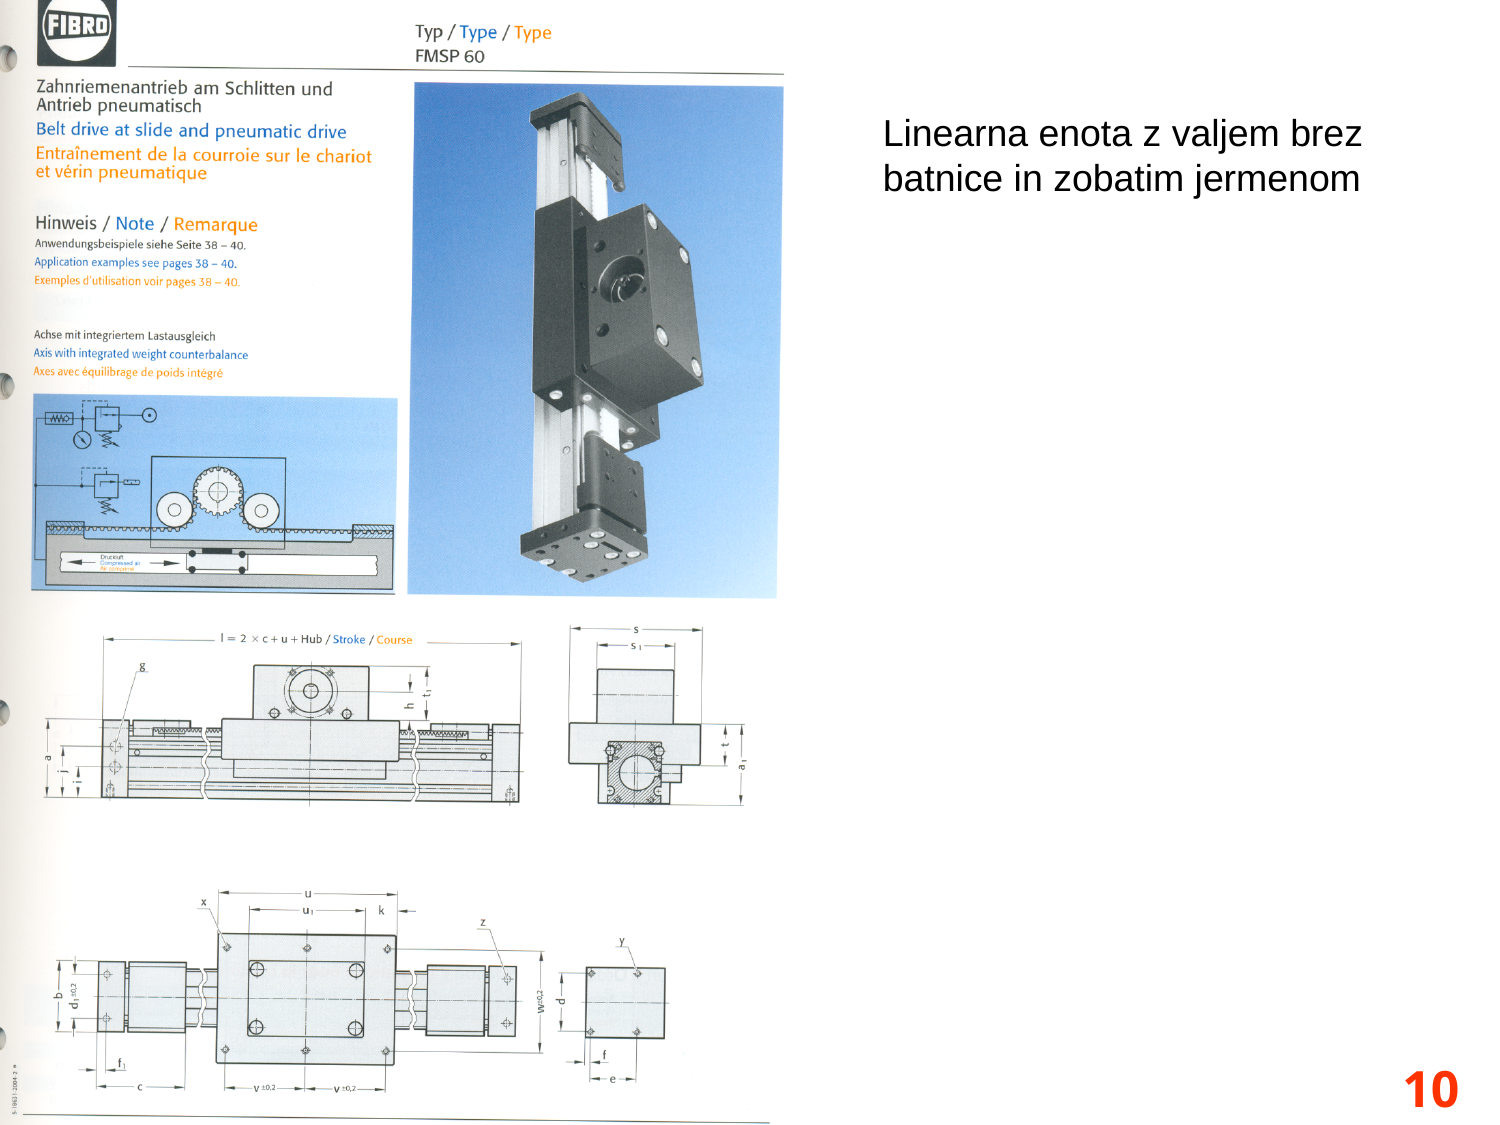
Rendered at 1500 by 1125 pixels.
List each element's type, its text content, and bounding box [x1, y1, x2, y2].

picture [0, 0, 792, 1125]
text_box Linearna enota z valjem brez batnice in zobatim jermenom [868, 101, 1424, 207]
